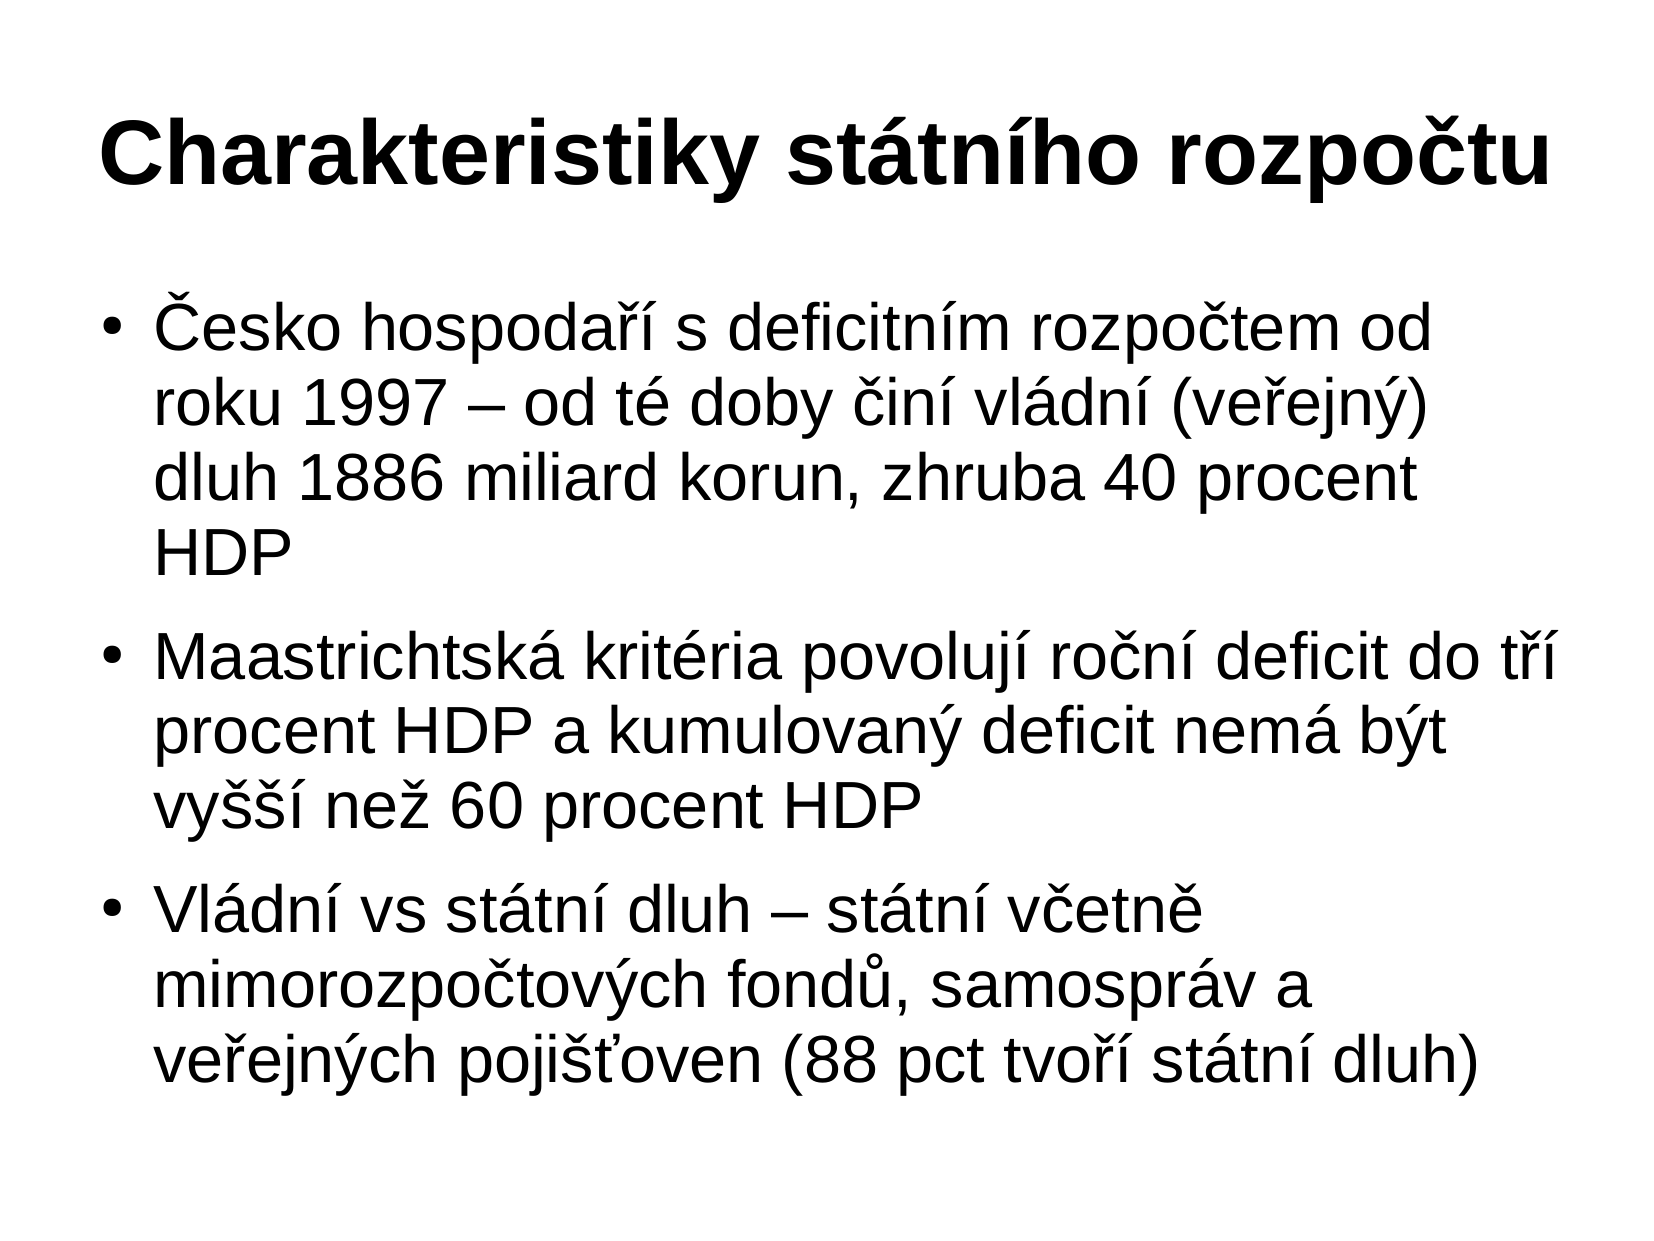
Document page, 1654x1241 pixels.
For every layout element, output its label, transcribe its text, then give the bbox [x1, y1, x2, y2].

list Česko hospodaří s deficitním rozpočtem od roku 1997 – od té doby činí vládní (veřejný) dluh 1886 miliard korun, zhruba 40 procent HDP Maastrichtská kritéria povolují roční deficit do tří procent HDP a kumulovaný deficit nemá být vyšší než 60 procent HDP Vládní vs státní dluh – státní včetně mimorozpočtových fondů, samospráv a veřejných pojišťoven (88 pct tvoří státní dluh) [82, 290, 1571, 1109]
title Charakteristiky státního rozpočtu [82, 49, 1571, 257]
